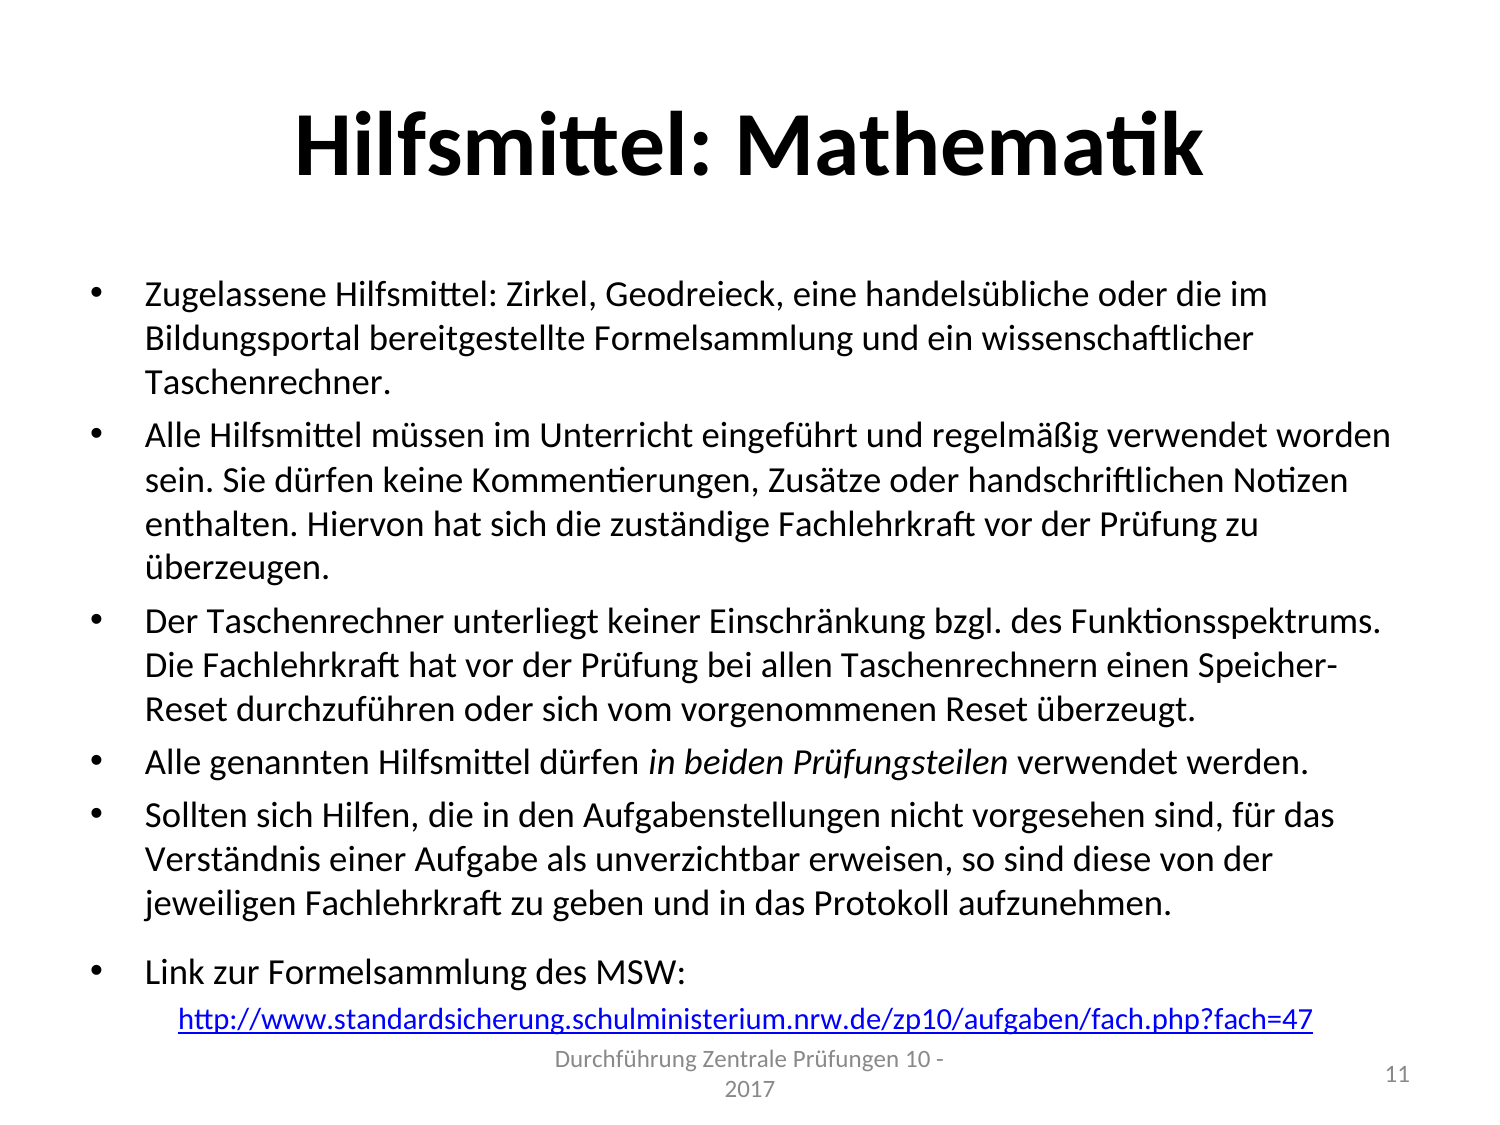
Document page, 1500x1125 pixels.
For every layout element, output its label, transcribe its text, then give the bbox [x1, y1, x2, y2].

list Zugelassene Hilfsmittel: Zirkel, Geodreieck, eine handelsübliche oder die im Bildungsportal bereitgestellte Formelsammlung und ein wissenschaftlicher Taschenrechner. Alle Hilfsmittel müssen im Unterricht eingeführt und regelmäßig verwendet worden sein. Sie dürfen keine Kommentierungen, Zusätze oder handschriftlichen Notizen enthalten. Hiervon hat sich die zuständige Fachlehrkraft vor der Prüfung zu überzeugen. Der Taschenrechner unterliegt keiner Einschränkung bzgl. des Funktionsspektrums. Die Fachlehrkraft hat vor der Prüfung bei allen Taschenrechnern einen Speicher-Reset durchzuführen oder sich vom vorgenommenen Reset überzeugt. Alle genannten Hilfsmittel dürfen in beiden Prüfungsteilen verwendet werden. Sollten sich Hilfen, die in den Aufgabenstellungen nicht vorgesehen sind, für das Verständnis einer Aufgabe als unverzichtbar erweisen, so sind diese von der jeweiligen Fachlehrkraft zu geben und in das Protokoll aufzunehmen. Link zur Formelsammlung des MSW: http://www.standardsicherung.schulministerium.nrw.de/zp10/aufgaben/fach.php?fach=47 [74, 262, 1424, 1059]
title Hilfsmittel: Mathematik [75, 45, 1426, 233]
text_box <Foliennummer> [1074, 1042, 1426, 1103]
text_box Durchführung Zentrale Prüfungen 10 - 2017 [512, 1042, 988, 1103]
